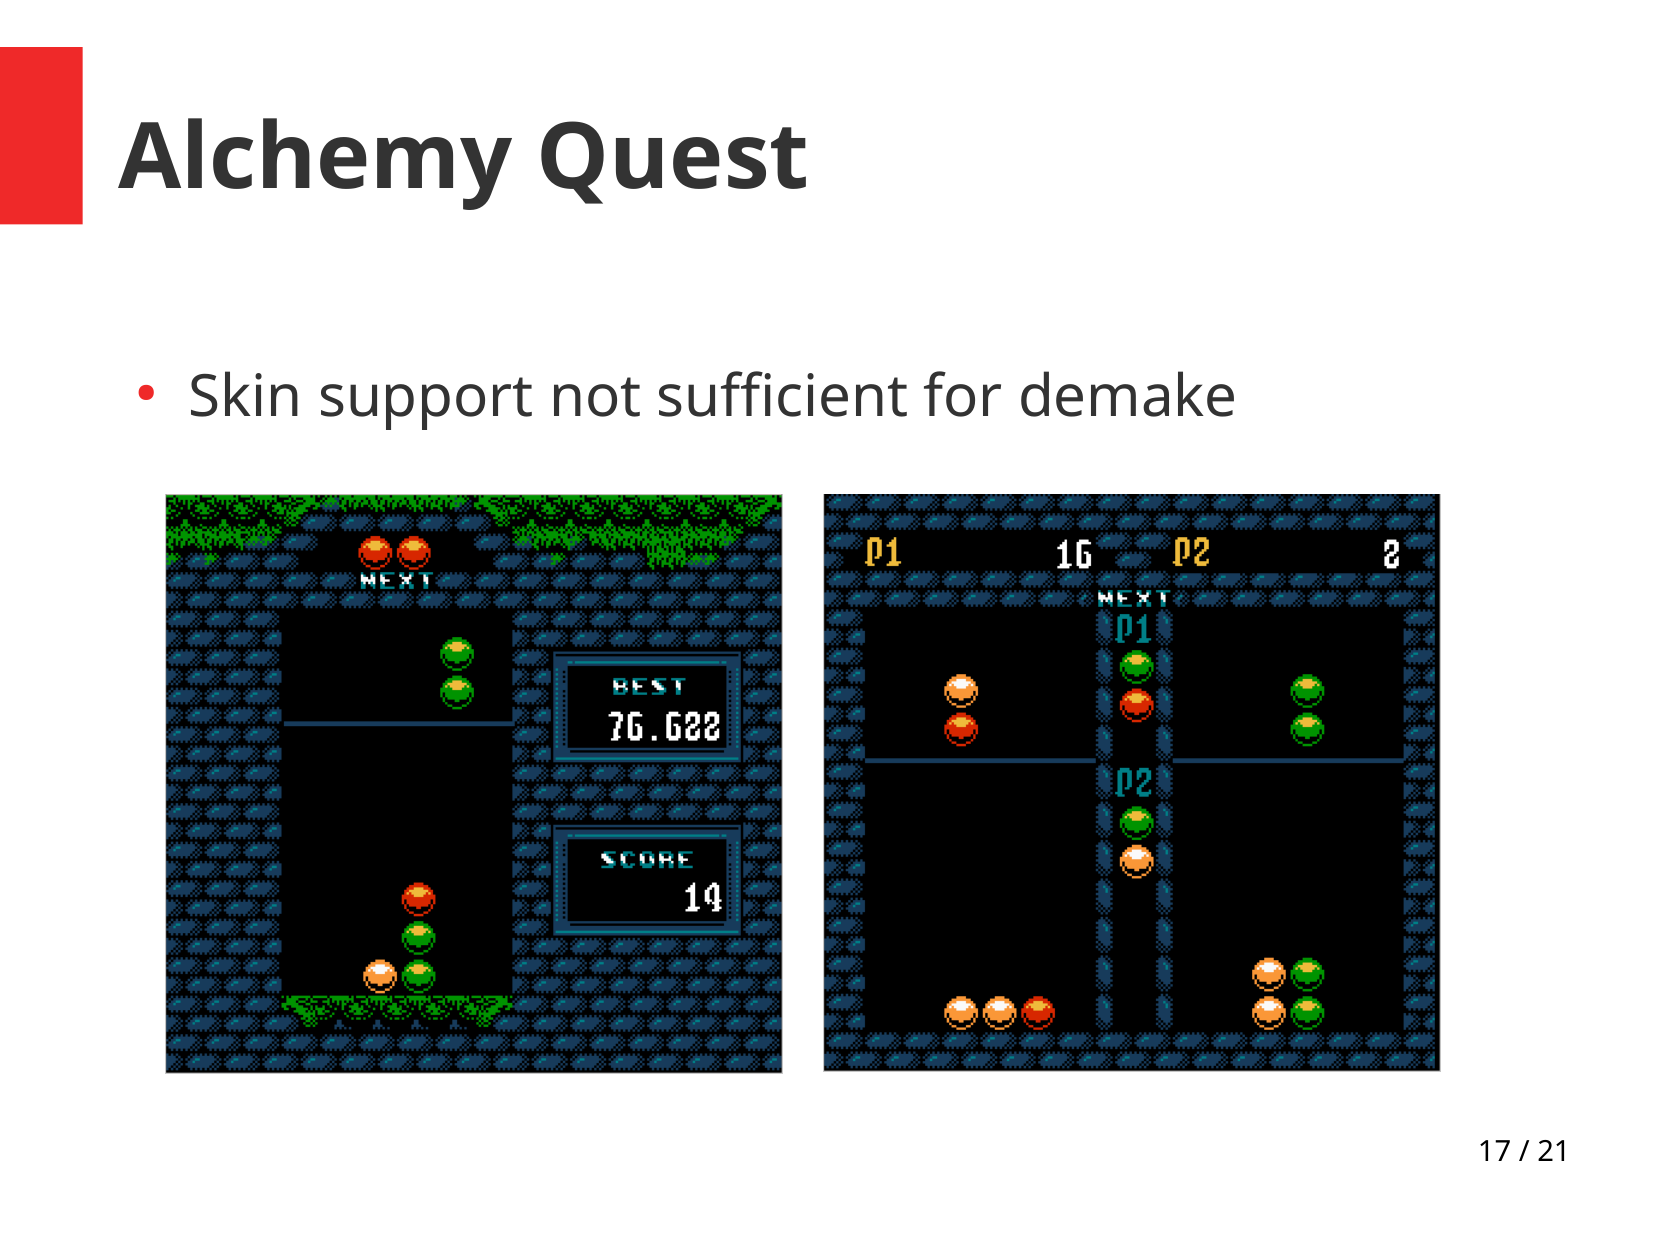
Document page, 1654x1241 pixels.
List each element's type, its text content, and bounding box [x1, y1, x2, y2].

list Skin support not sufficient for demake [118, 354, 1536, 1074]
picture [823, 494, 1441, 1072]
picture [165, 494, 783, 1074]
title Alchemy Quest [118, 49, 1571, 257]
